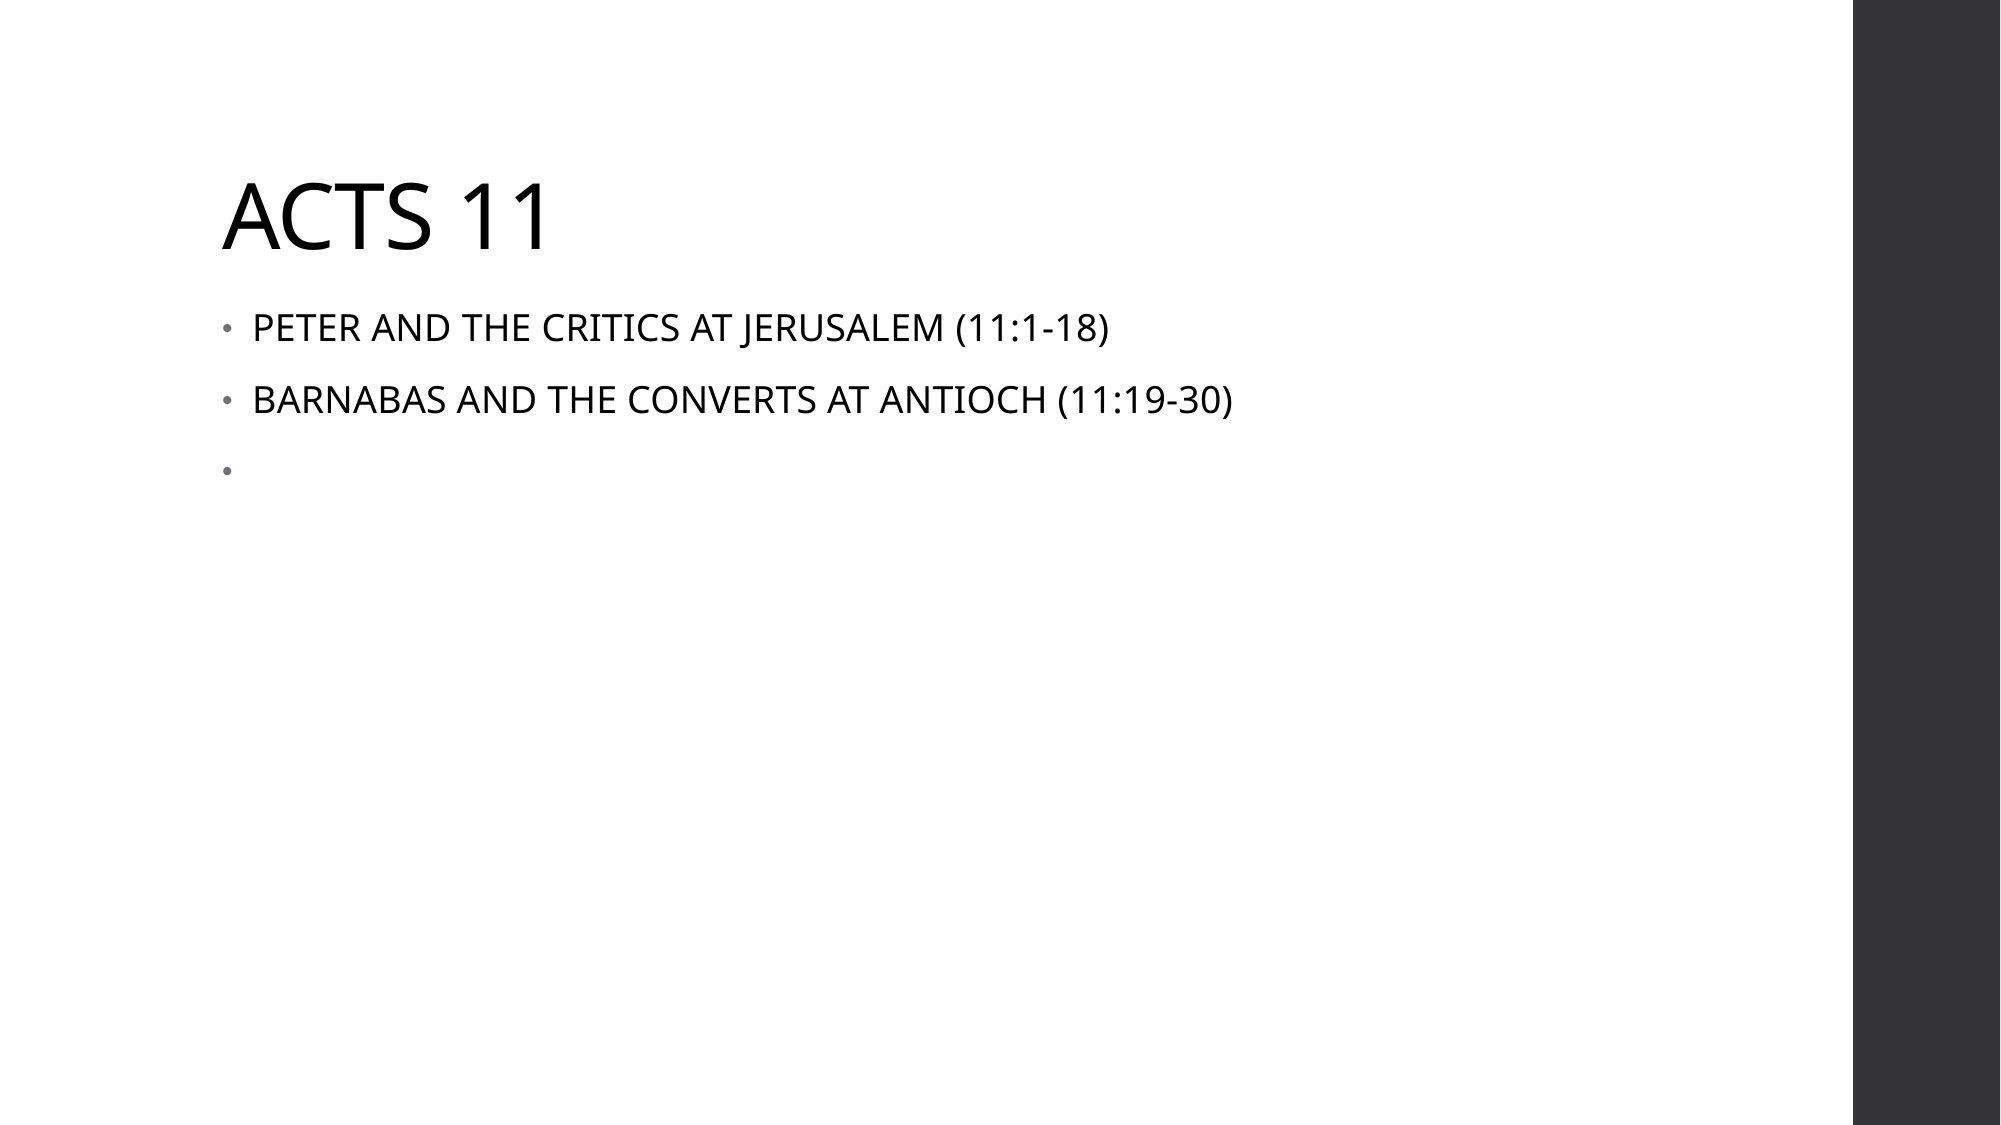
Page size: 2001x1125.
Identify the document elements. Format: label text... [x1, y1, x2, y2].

list PETER AND THE CRITICS AT JERUSALEM (11:1-18) BARNABAS AND THE CONVERTS AT ANTIOCH (11:19-30) [206, 299, 1617, 1014]
title ACTS 11 [206, 60, 1797, 278]
